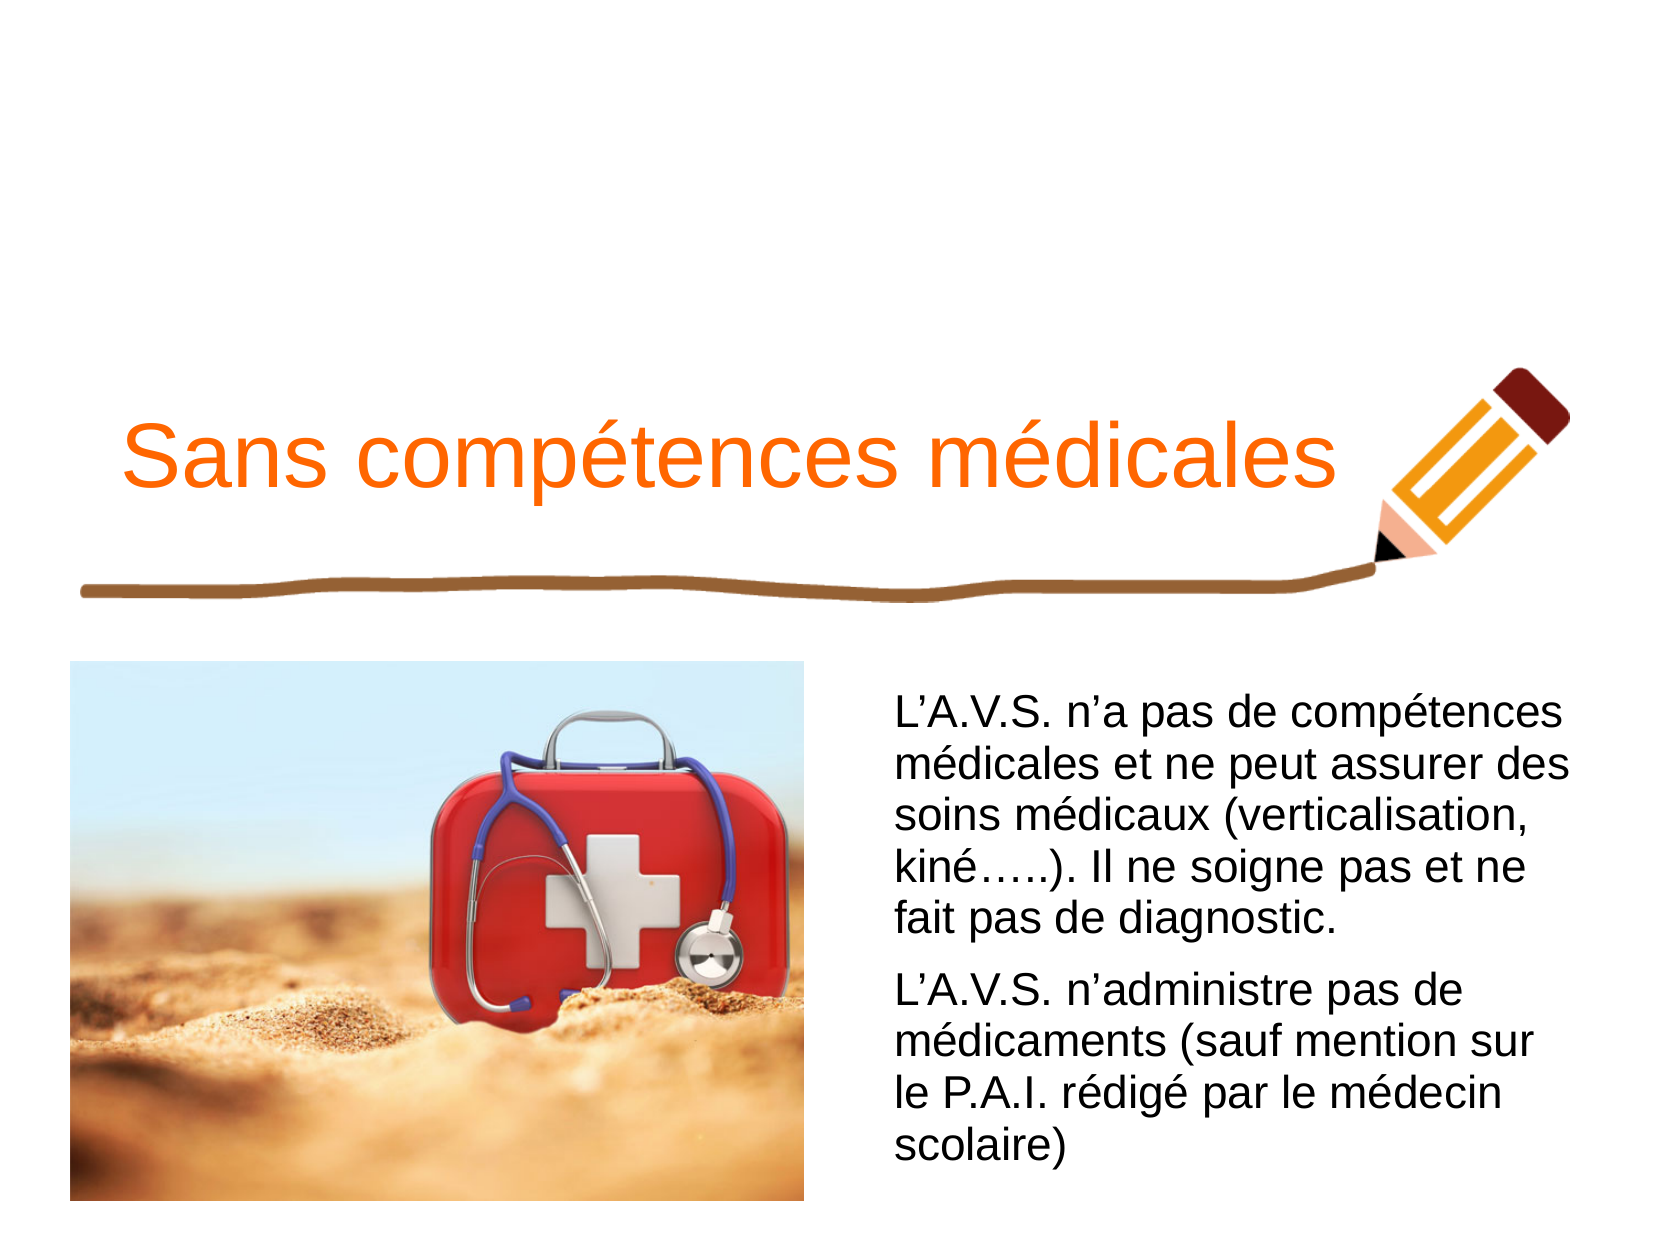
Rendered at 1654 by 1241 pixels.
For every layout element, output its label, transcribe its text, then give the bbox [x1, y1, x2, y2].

picture [70, 661, 804, 1201]
list L’A.V.S. n’a pas de compétences médicales et ne peut assurer des soins médicaux (verticalisation, kiné…..). Il ne soigne pas et ne fait pas de diagnostic. L’A.V.S. n’administre pas de médicaments (sauf mention sur le P.A.I. rédigé par le médecin scolaire) [845, 685, 1572, 1177]
title Sans compétences médicales [82, 352, 1379, 560]
picture [80, 367, 1570, 603]
